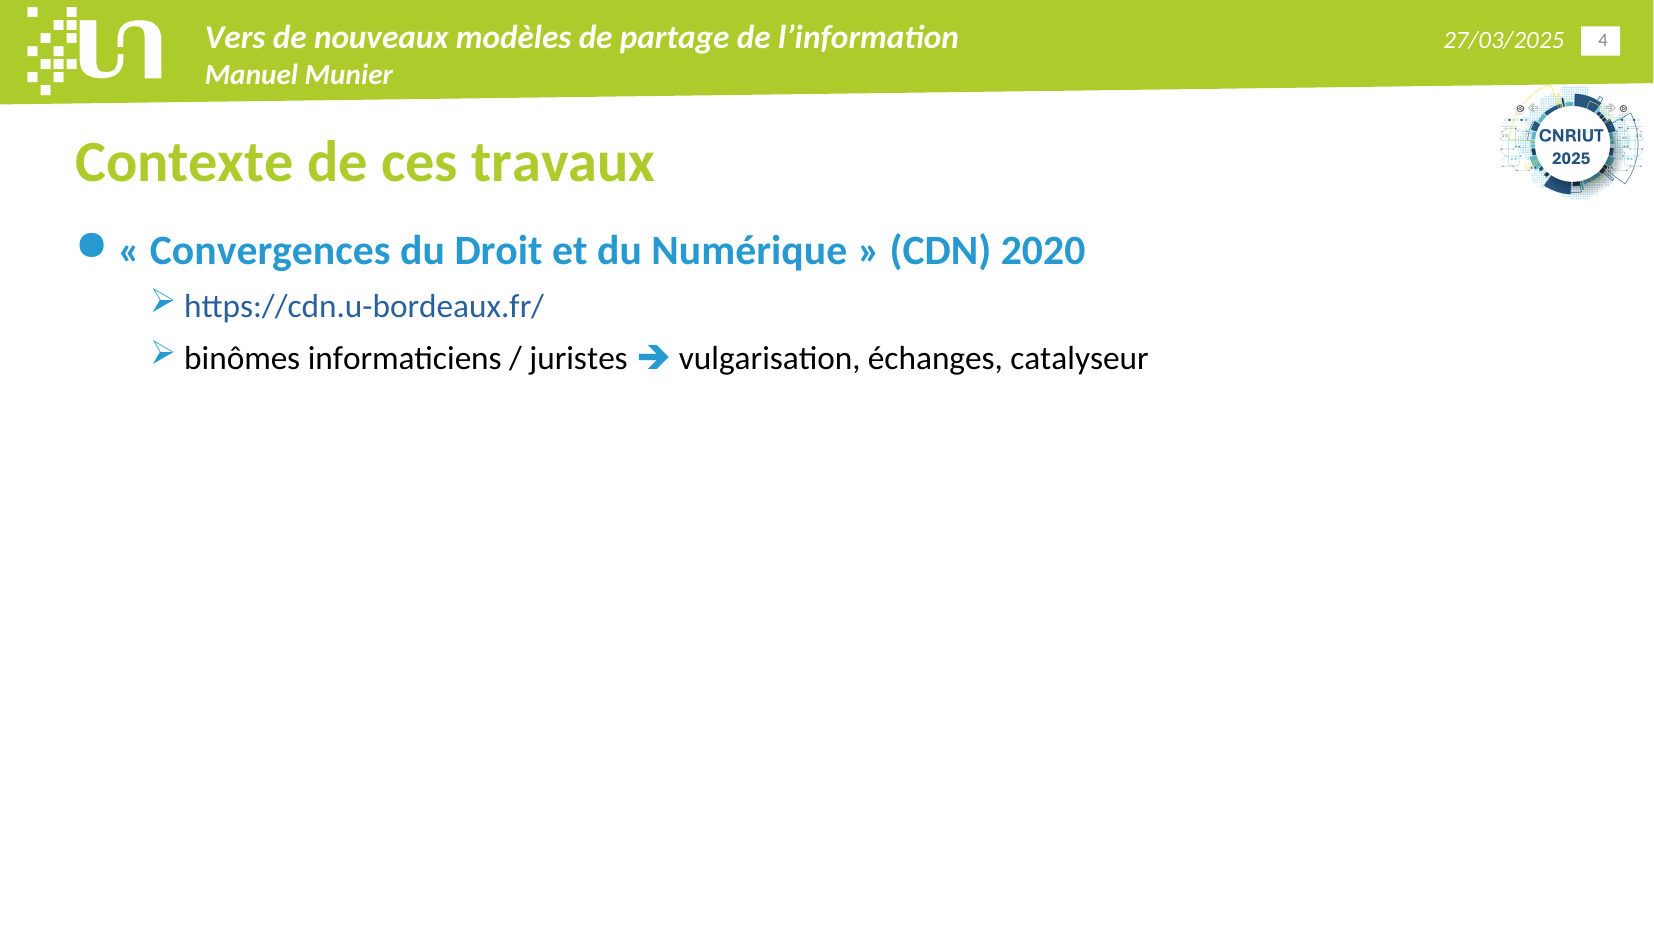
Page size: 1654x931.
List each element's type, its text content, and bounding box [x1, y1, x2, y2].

text_box [0, 0, 1654, 105]
text_box 27/03/2025 [1175, 16, 1580, 62]
picture [1500, 84, 1643, 201]
text_box Contexte de ces travaux « Convergences du Droit et du Numérique » (CDN) 2020 https://cdn.u-bordeaux.fr/ binômes informaticiens / juristes ➔ vulgarisation, échanges, catalyseur [60, 115, 1602, 384]
text_box <numéro> [1236, 14, 1623, 65]
text_box Vers de nouveaux modèles de partage de l’information Manuel Munier [190, 7, 1187, 99]
picture [20, 0, 167, 101]
